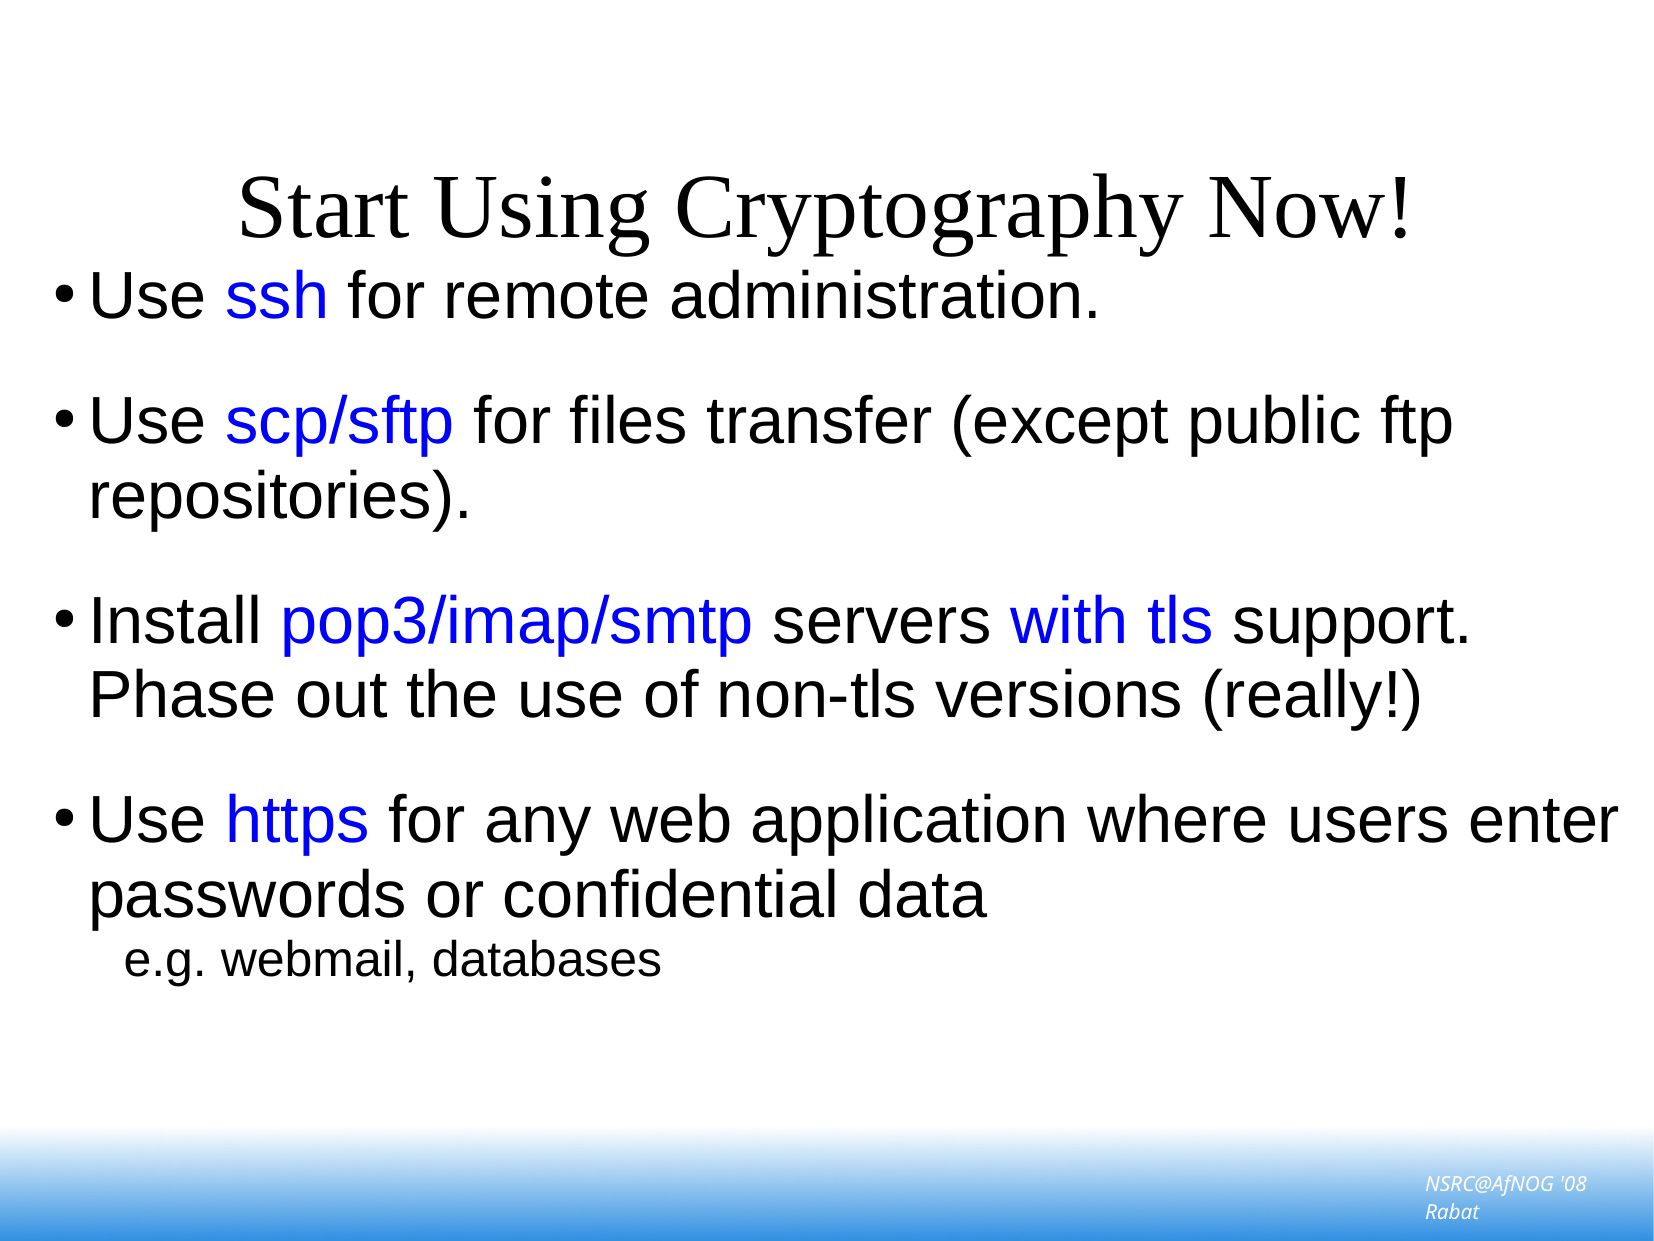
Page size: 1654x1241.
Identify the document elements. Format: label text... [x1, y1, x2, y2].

title Start Using Cryptography Now! [121, 102, 1534, 258]
picture [0, 1124, 1654, 1241]
list Use ssh for remote administration. Use scp/sftp for files transfer (except public ftp repositories). Install pop3/imap/smtp servers with tls support. Phase out the use of non-tls versions (really!) Use https for any web application where users enter passwords or confidential data e.g. webmail, databases [17, 258, 1636, 1203]
